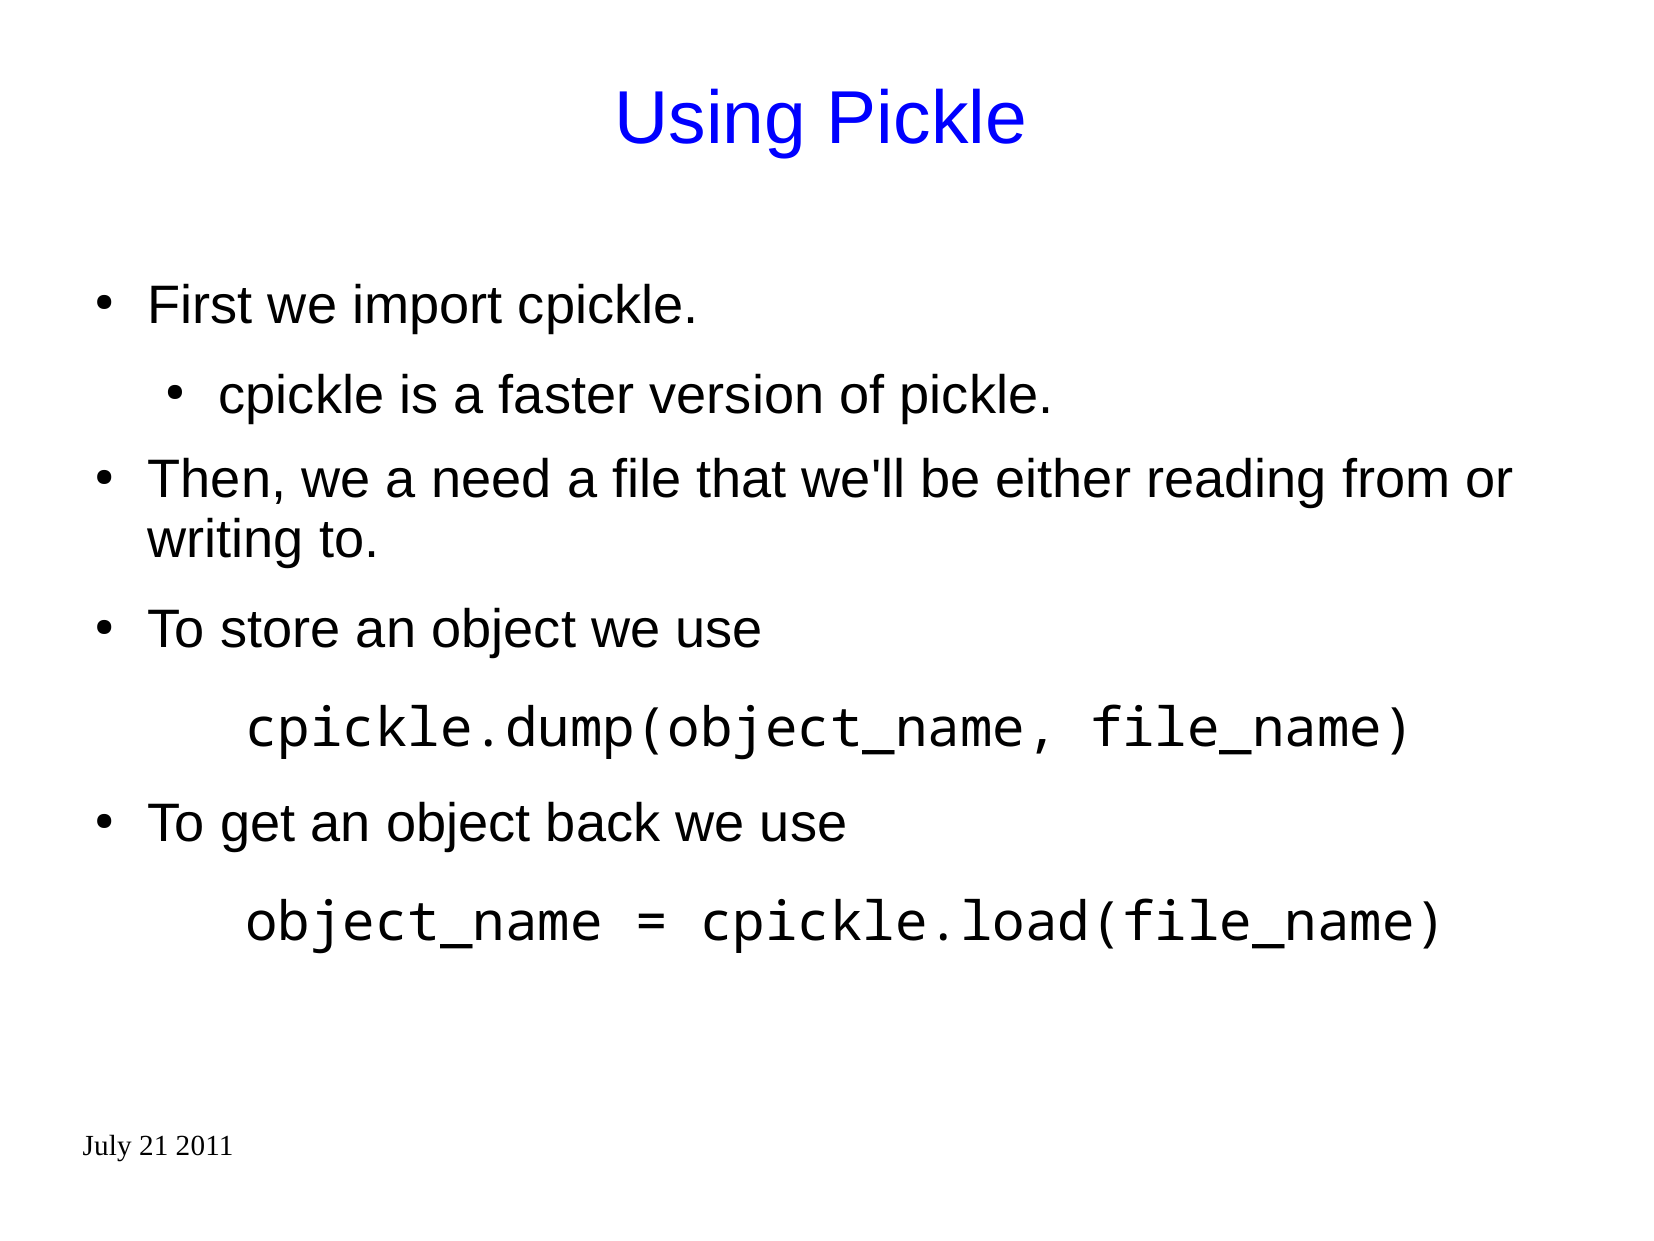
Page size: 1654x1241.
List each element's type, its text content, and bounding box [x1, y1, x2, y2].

title Using Pickle [76, 58, 1565, 178]
list First we import cpickle. cpickle is a faster version of pickle. Then, we a need a file that we'll be either reading from or writing to. To store an object we use cpickle.dump(object_name, file_name) To get an object back we use object_name = cpickle.load(file_name) [76, 274, 1565, 1093]
